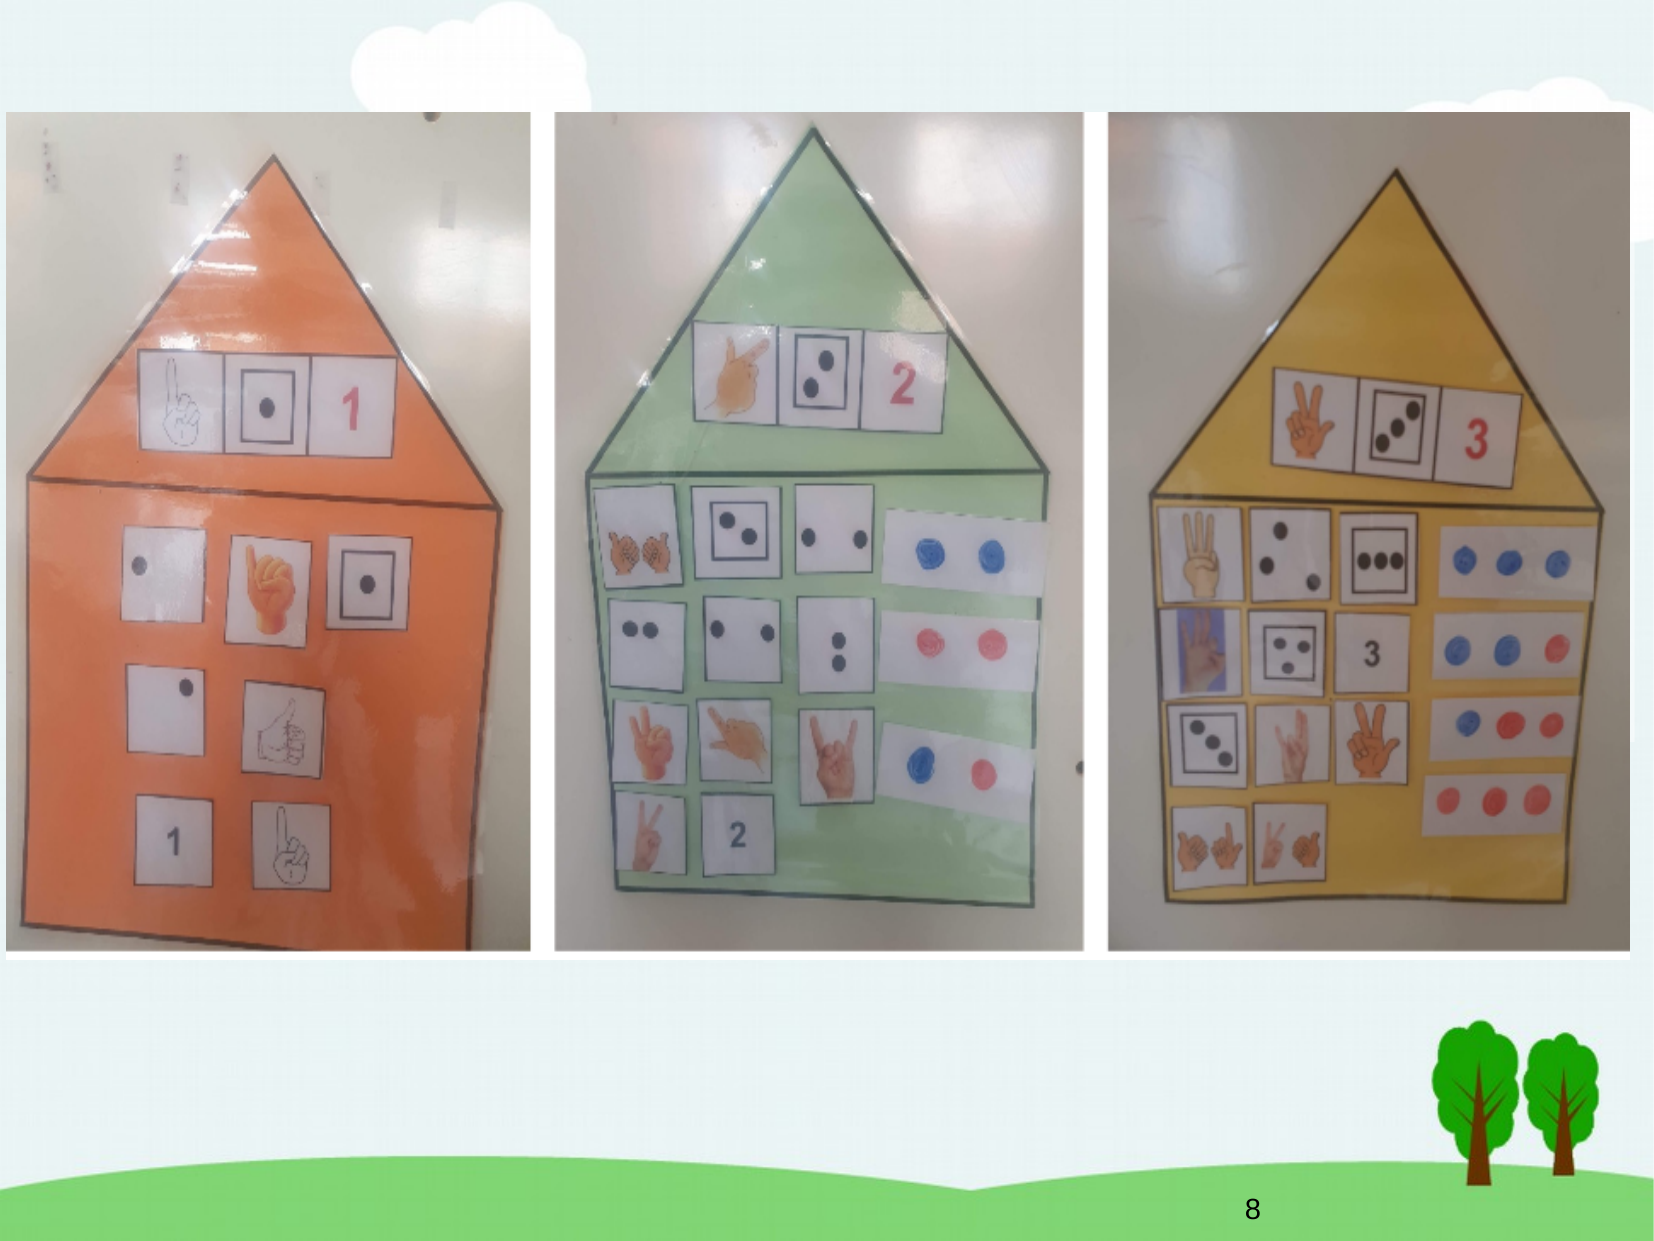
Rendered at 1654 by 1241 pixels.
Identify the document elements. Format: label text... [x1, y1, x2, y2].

text_box <numéro> [1244, 1190, 1630, 1241]
picture [0, 0, 1654, 1241]
list [1630, 130, 1635, 742]
